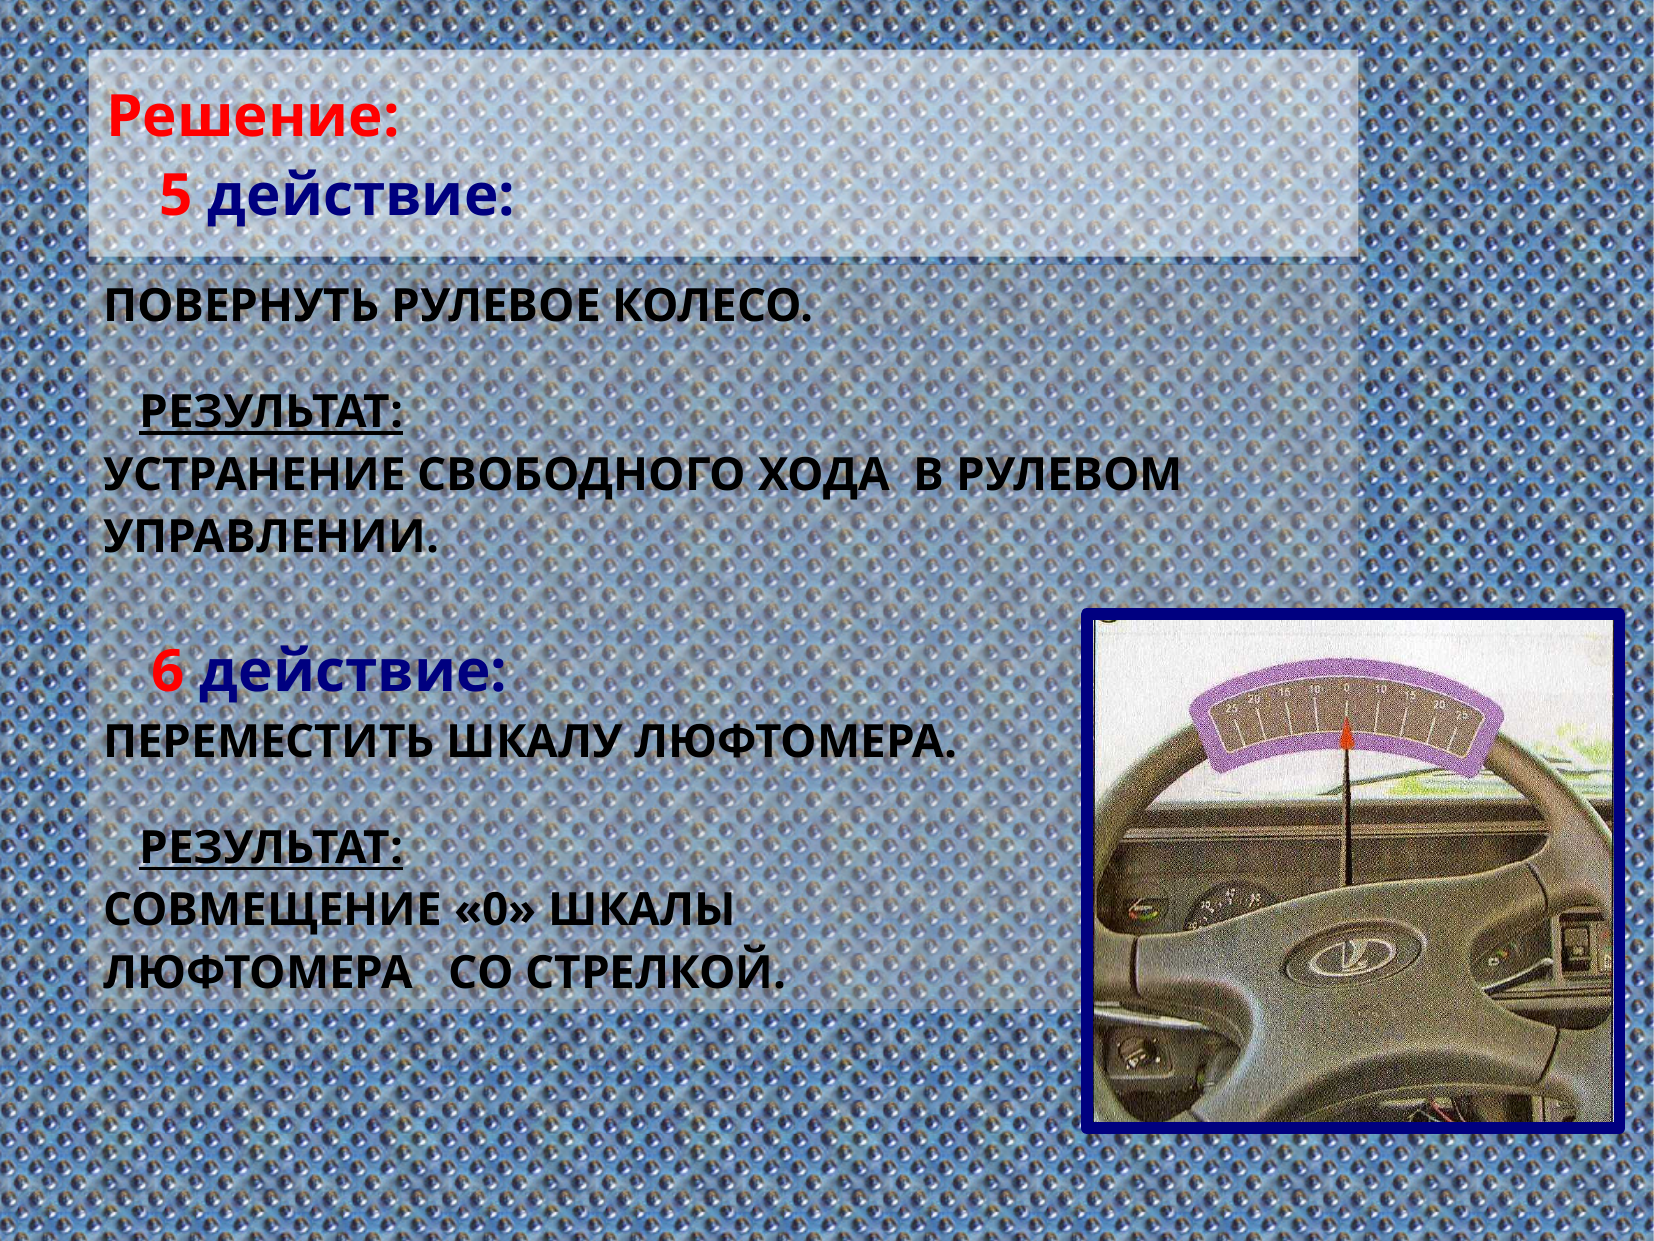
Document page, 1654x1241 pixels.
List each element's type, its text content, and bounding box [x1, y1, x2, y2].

title Решение: 5 действие: [88, 49, 1359, 257]
picture [0, 0, 1654, 1241]
text_box ПОВЕРНУТЬ РУЛЕВОЕ КОЛЕСО. РЕЗУЛЬТАТ: УСТРАНЕНИЕ СВОБОДНОГО ХОДА В РУЛЕВОМ УПРАВЛЕНИИ. 6 действие: ПЕРЕМЕСТИТЬ ШКАЛУ ЛЮФТОМЕРА. РЕЗУЛЬТАТ: СОВМЕЩЕНИЕ «0» ШКАЛЫ ЛЮФТОМЕРА СО СТРЕЛКОЙ. [88, 265, 1359, 1004]
